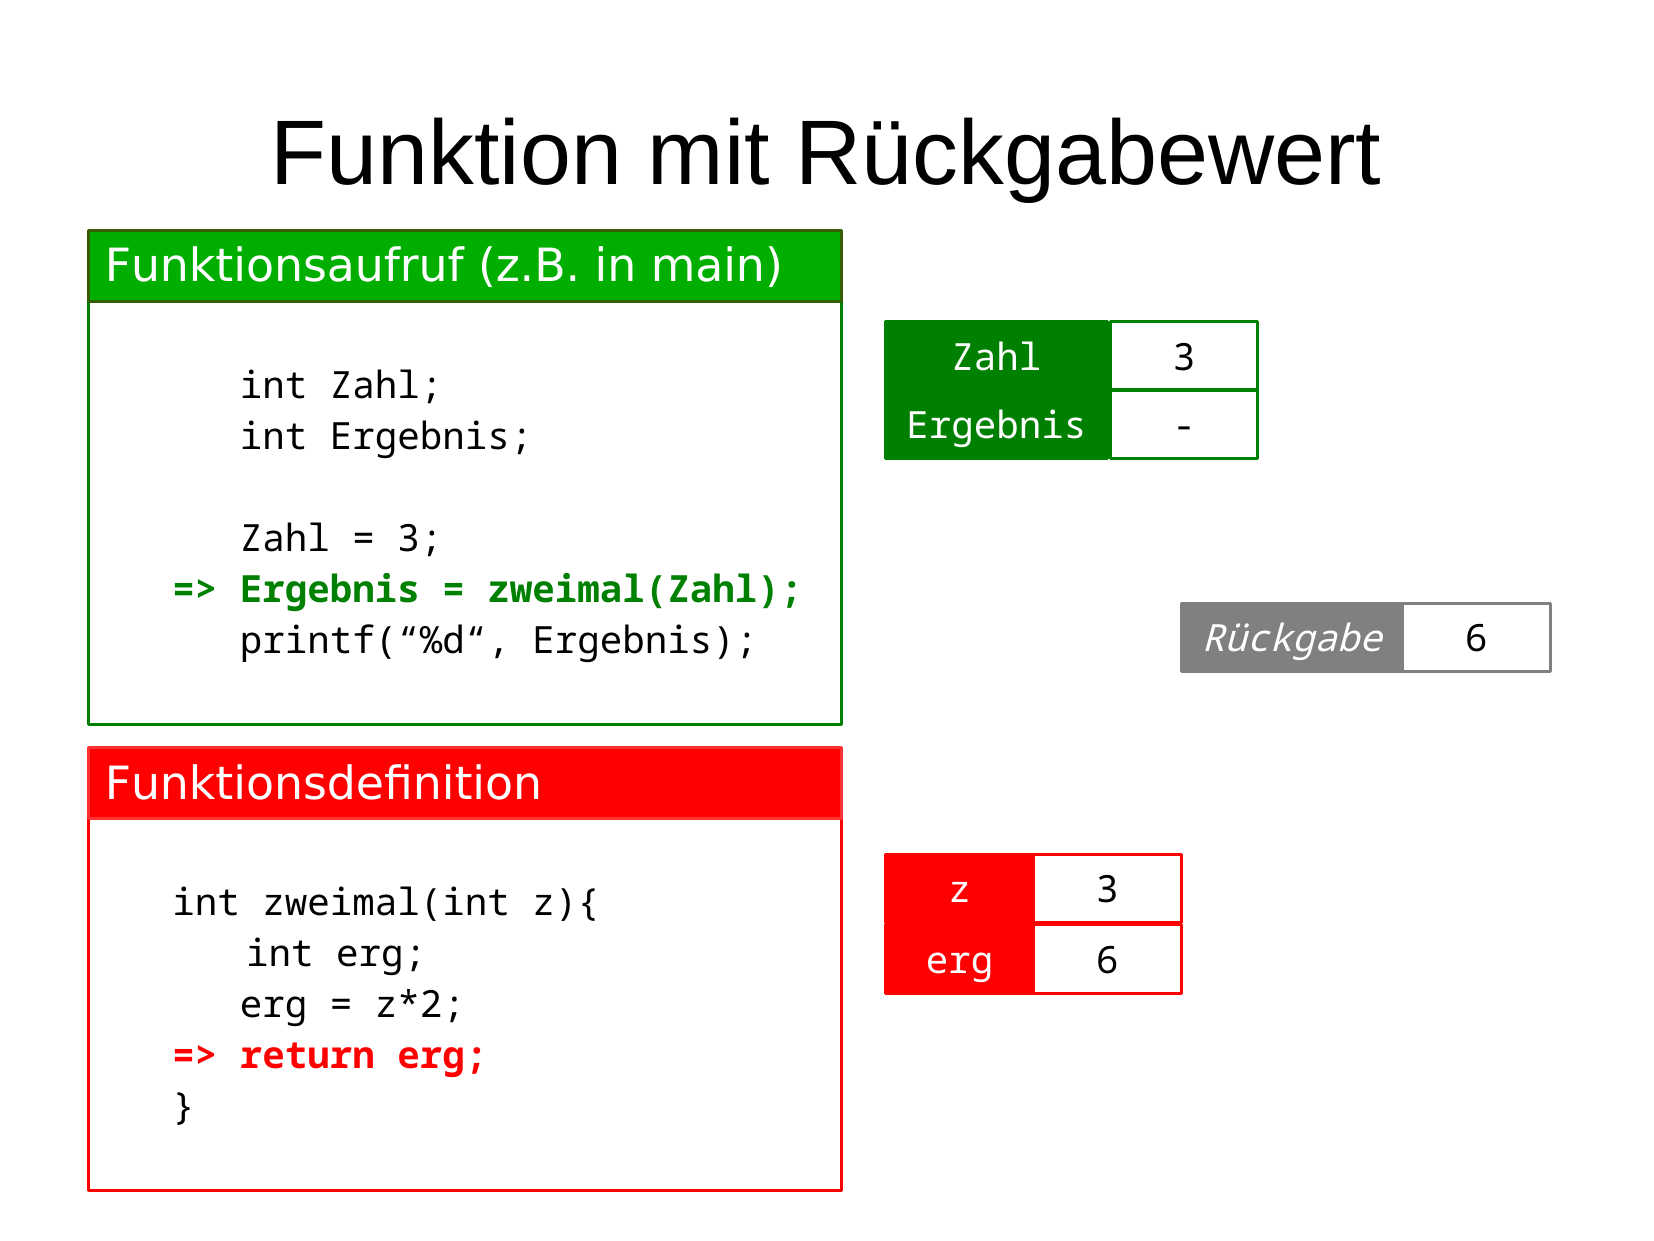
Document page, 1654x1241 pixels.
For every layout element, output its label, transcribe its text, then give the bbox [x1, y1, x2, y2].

text_box erg [885, 924, 1032, 987]
text_box 3 [1033, 854, 1182, 916]
text_box Ergebnis [885, 389, 1108, 452]
text_box int Zahl; int Ergebnis; Zahl = 3; => Ergebnis = zweimal(Zahl); printf(“%d“, Ergebnis); [88, 303, 842, 665]
title Funktion mit Rückgabewert [82, 49, 1571, 257]
text_box 6 [1033, 924, 1182, 987]
text_box 6 [1402, 603, 1551, 665]
text_box Zahl [885, 321, 1108, 384]
text_box Funktionsaufruf (z.B. in main) [88, 257, 842, 302]
text_box Funktionsdefinition [88, 747, 842, 819]
text_box int zweimal(int z){ int erg; erg = z*2; => return erg; } [88, 820, 842, 1139]
text_box z [885, 854, 1032, 916]
text_box Rückgabe [1181, 603, 1401, 665]
text_box 3 [1110, 321, 1258, 384]
text_box - [1110, 389, 1258, 452]
